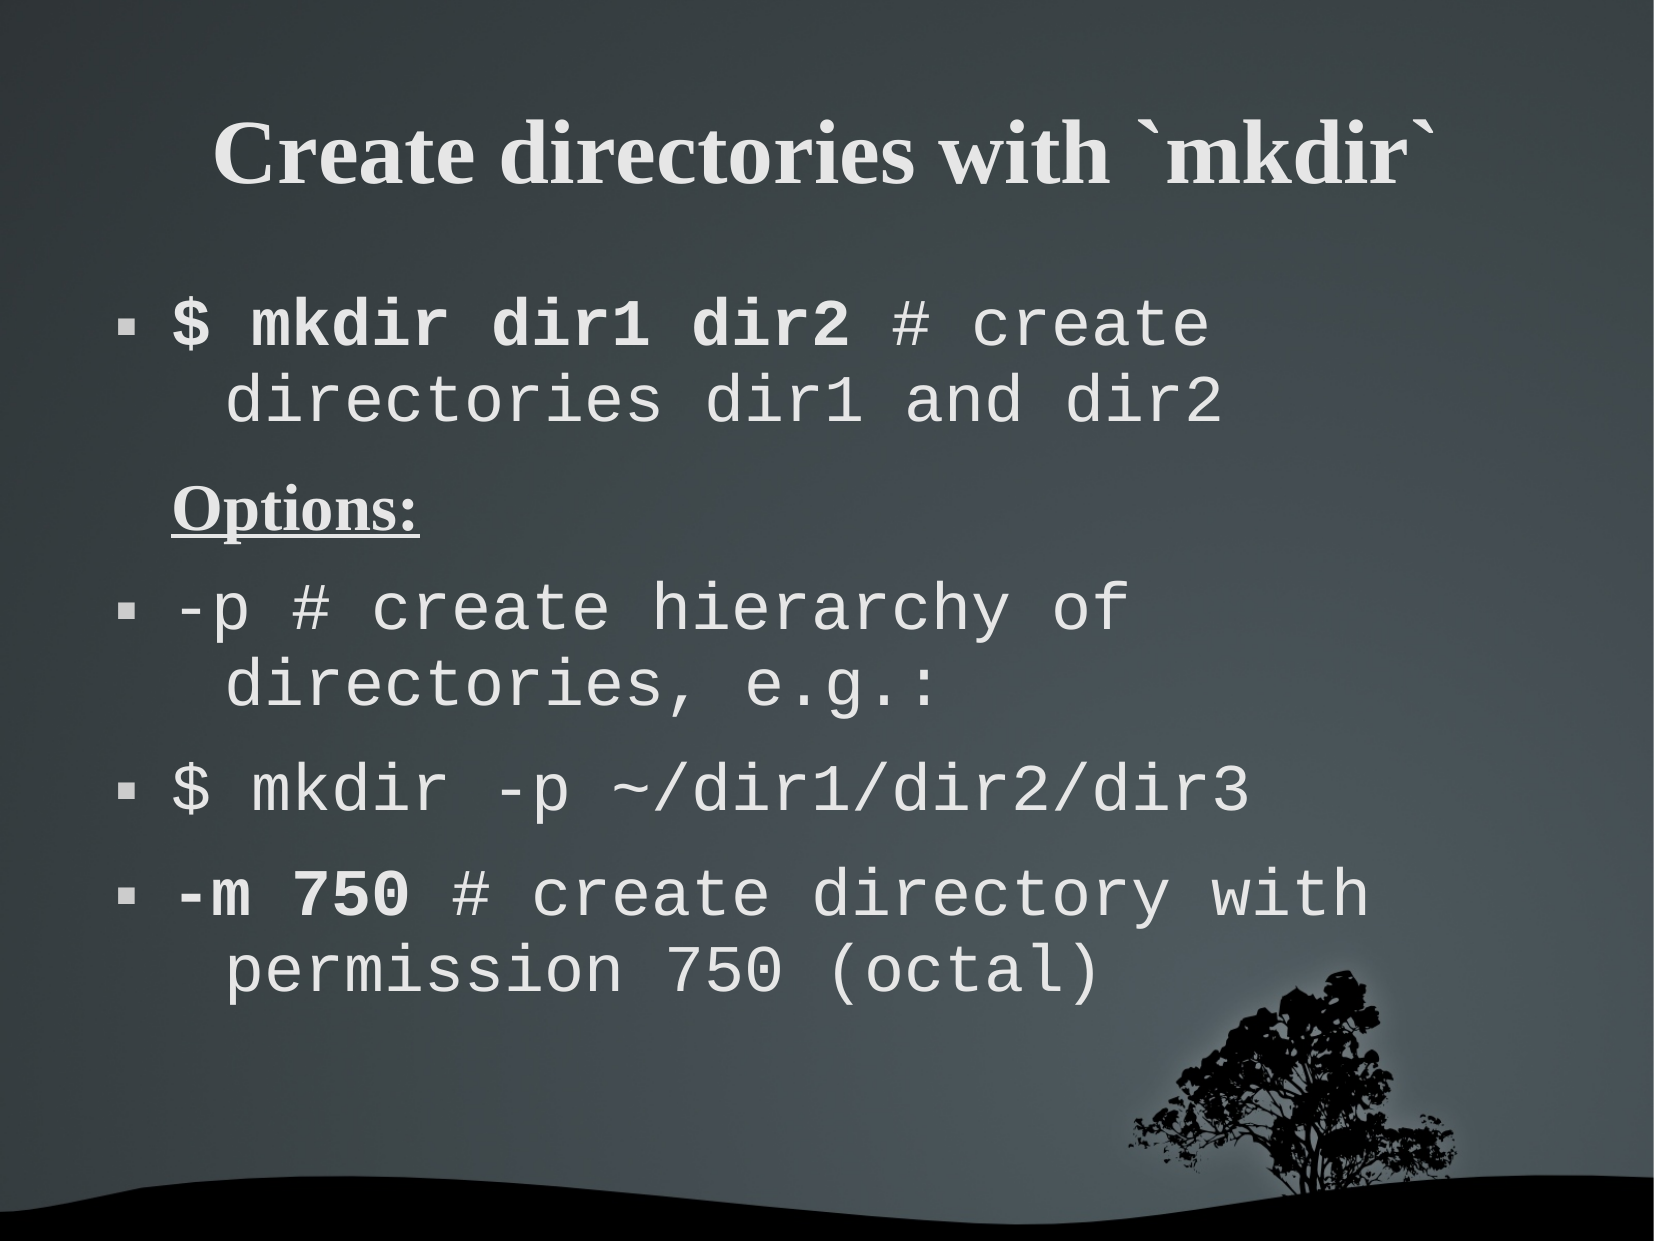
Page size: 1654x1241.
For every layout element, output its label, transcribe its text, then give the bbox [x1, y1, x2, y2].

title Create directories with `mkdir` [82, 49, 1571, 257]
list $ mkdir dir1 dir2 # create directories dir1 and dir2 Options: -p # create hierarchy of directories, e.g.: $ mkdir -p ~/dir1/dir2/dir3 -m 750 # create directory with permission 750 (octal) [82, 290, 1571, 1109]
picture [0, 0, 1654, 1241]
